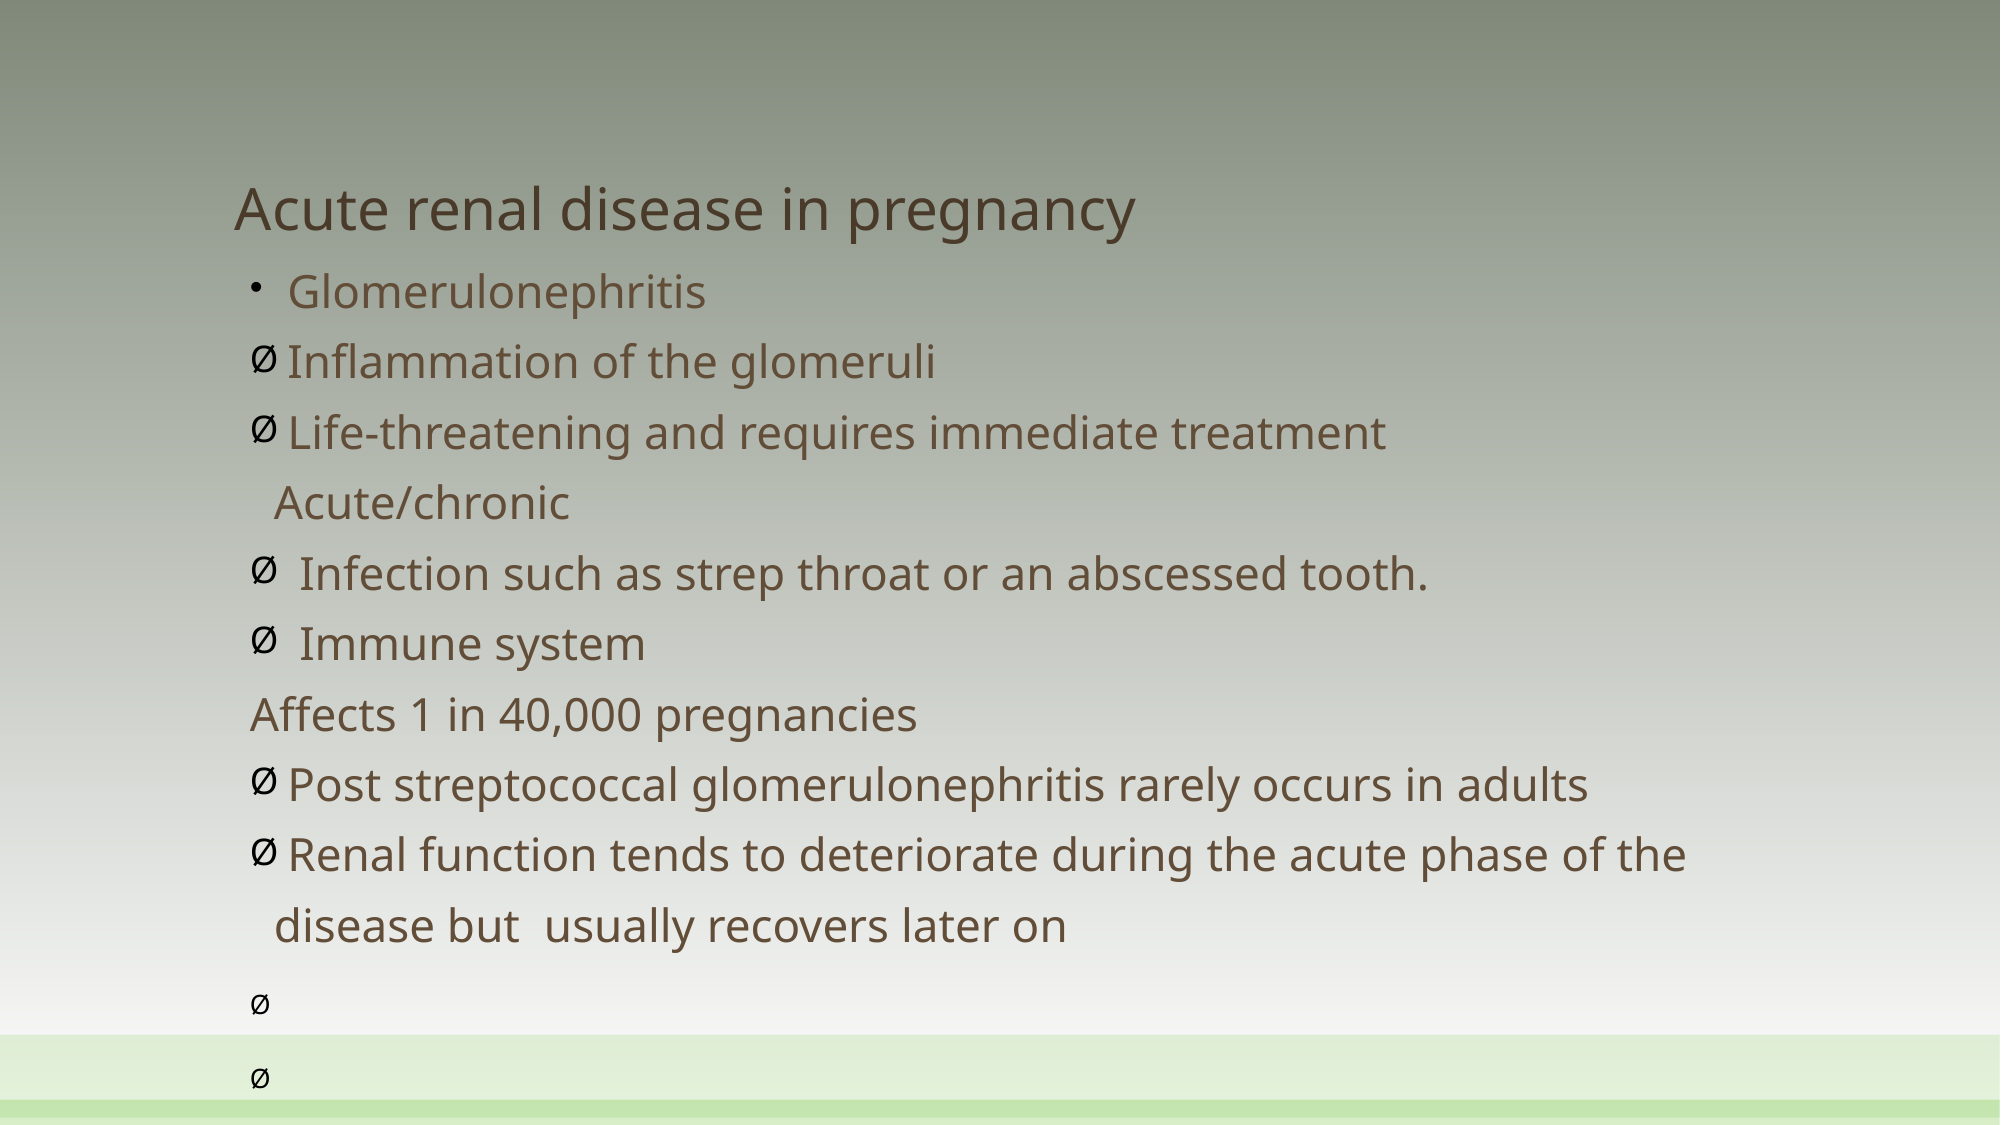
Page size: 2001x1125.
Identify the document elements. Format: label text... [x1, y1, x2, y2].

title Acute renal disease in pregnancy [219, 71, 1780, 251]
list Glomerulonephritis Inflammation of the glomeruli Life-threatening and requires immediate treatment Acute/chronic Infection such as strep throat or an abscessed tooth. Immune system Affects 1 in 40,000 pregnancies Post streptococcal glomerulonephritis rarely occurs in adults Renal function tends to deteriorate during the acute phase of the disease but usually recovers later on [219, 274, 1780, 987]
